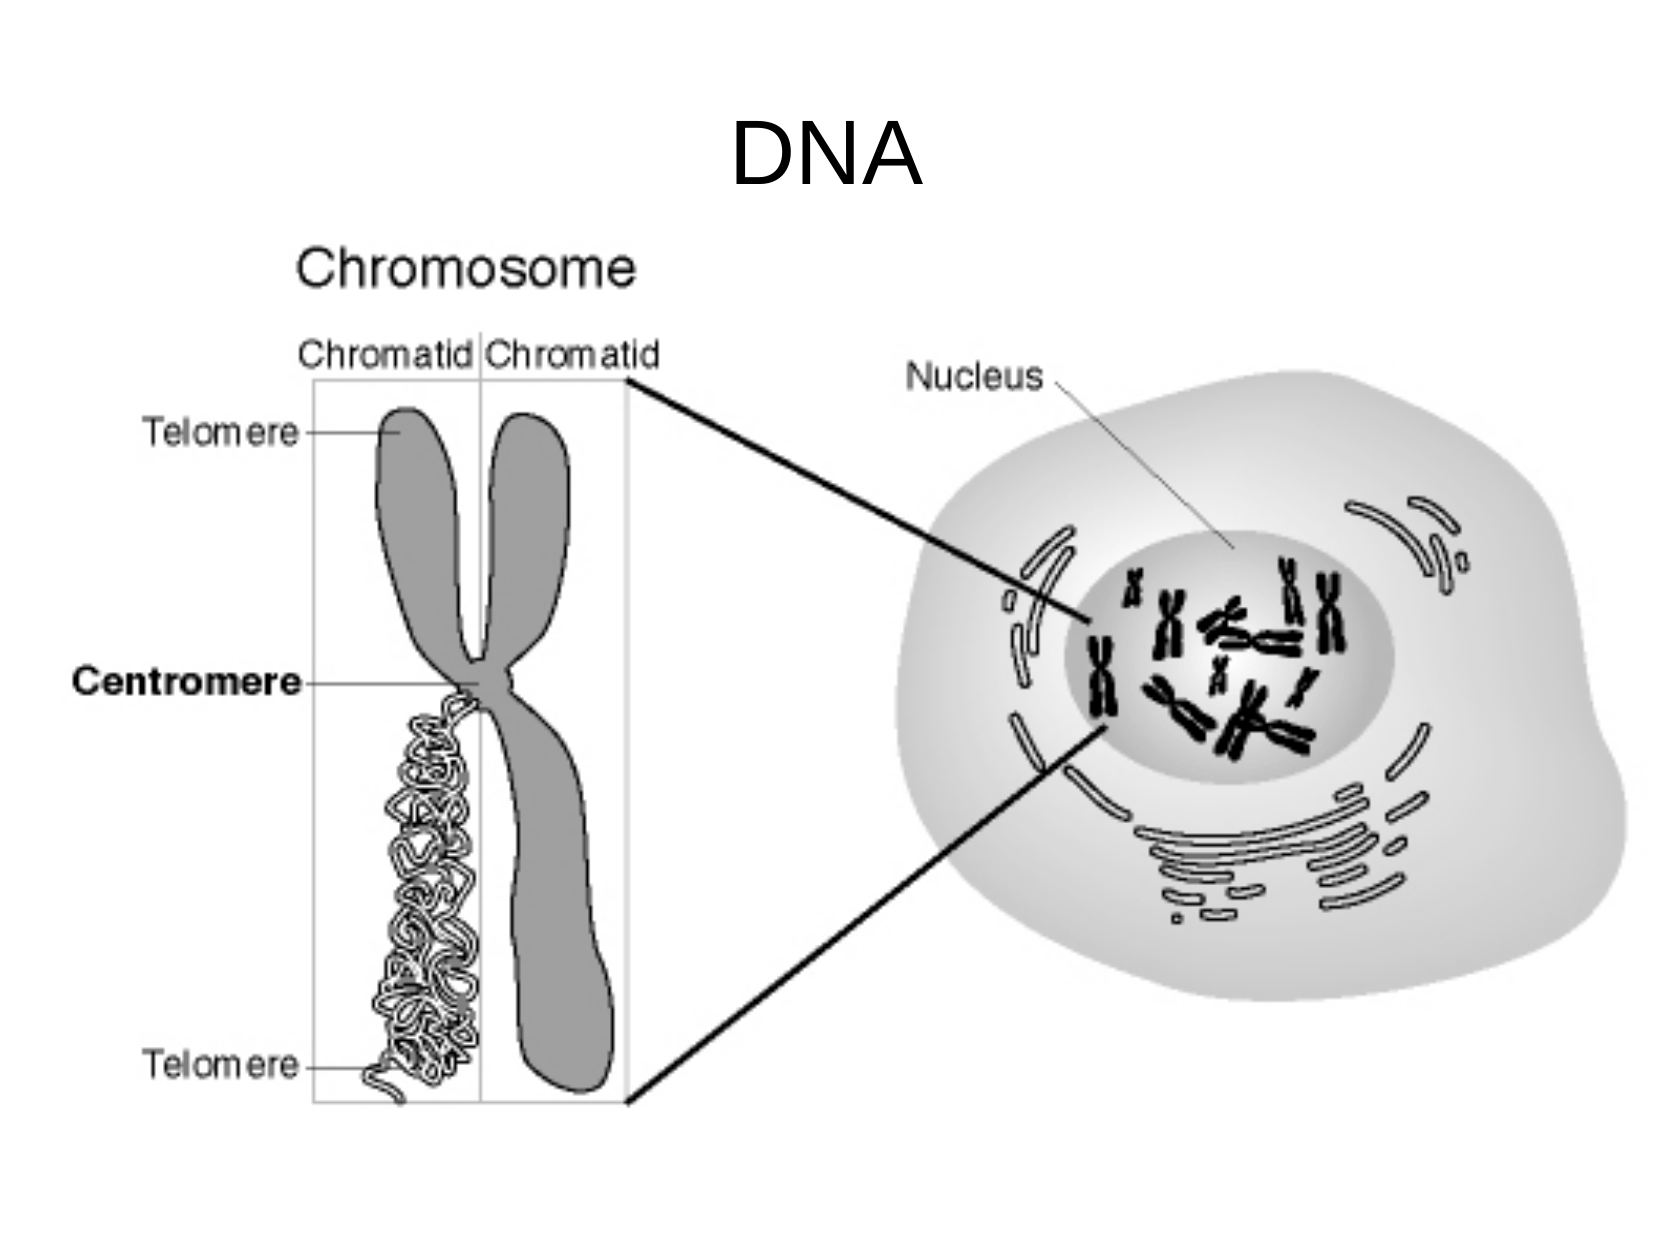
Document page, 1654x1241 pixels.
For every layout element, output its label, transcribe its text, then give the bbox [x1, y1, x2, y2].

picture [11, 141, 1654, 1241]
title DNA [82, 49, 1571, 257]
